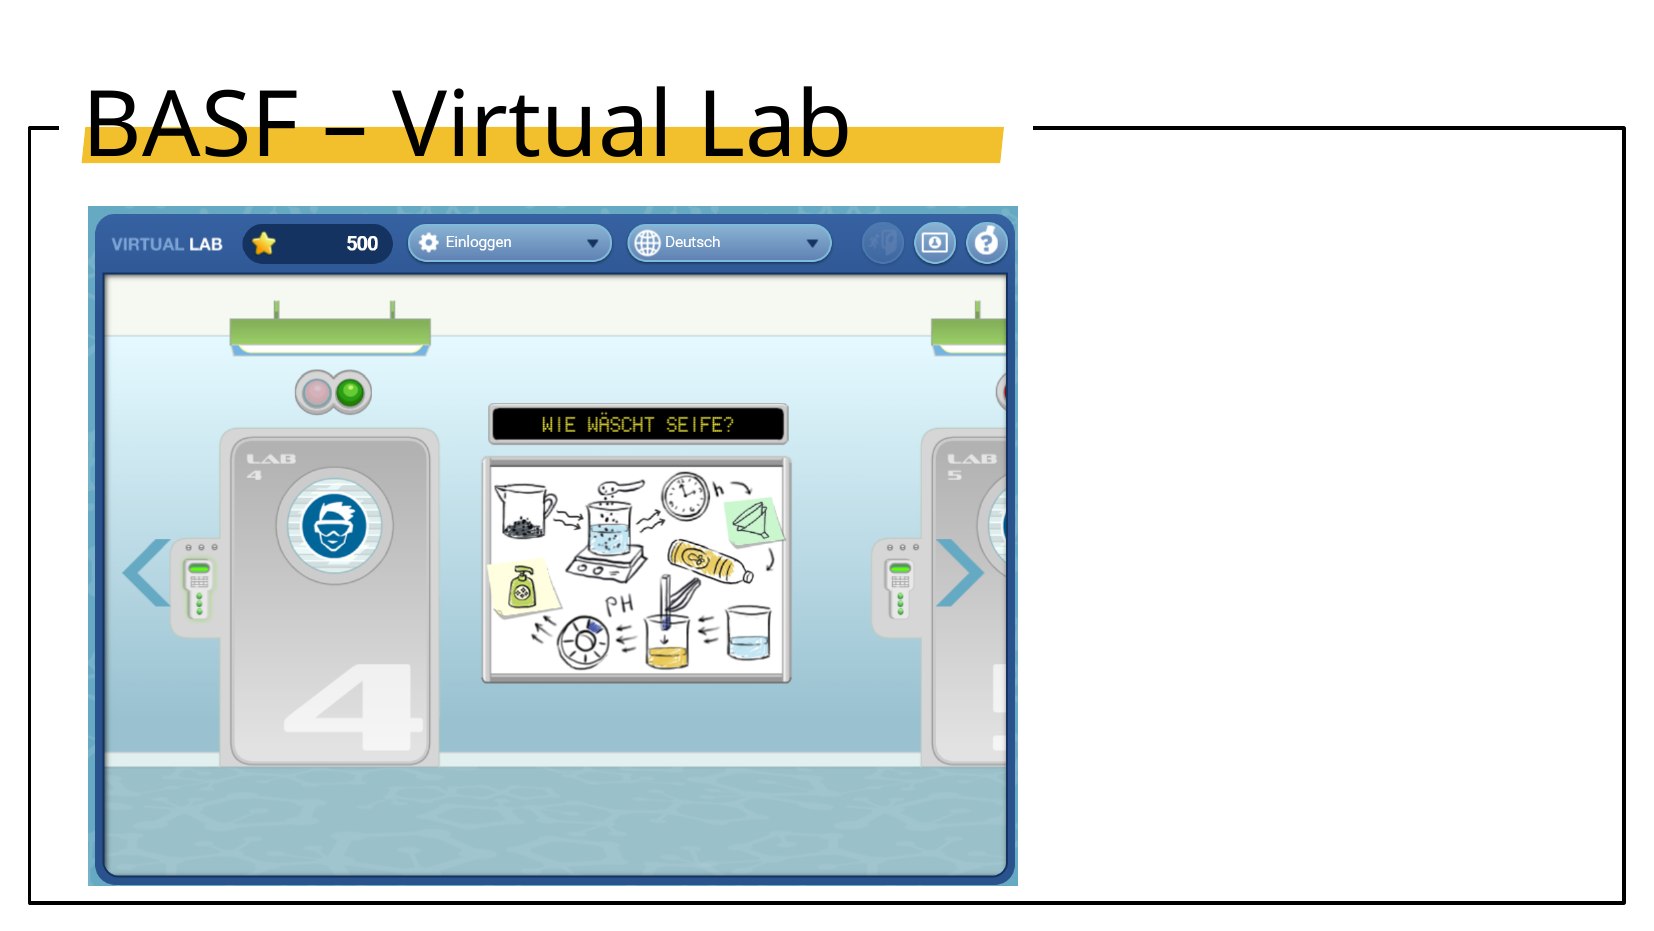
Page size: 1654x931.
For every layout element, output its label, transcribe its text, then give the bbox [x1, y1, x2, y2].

title BASF – Virtual Lab [82, 42, 1571, 199]
picture [88, 206, 1018, 886]
